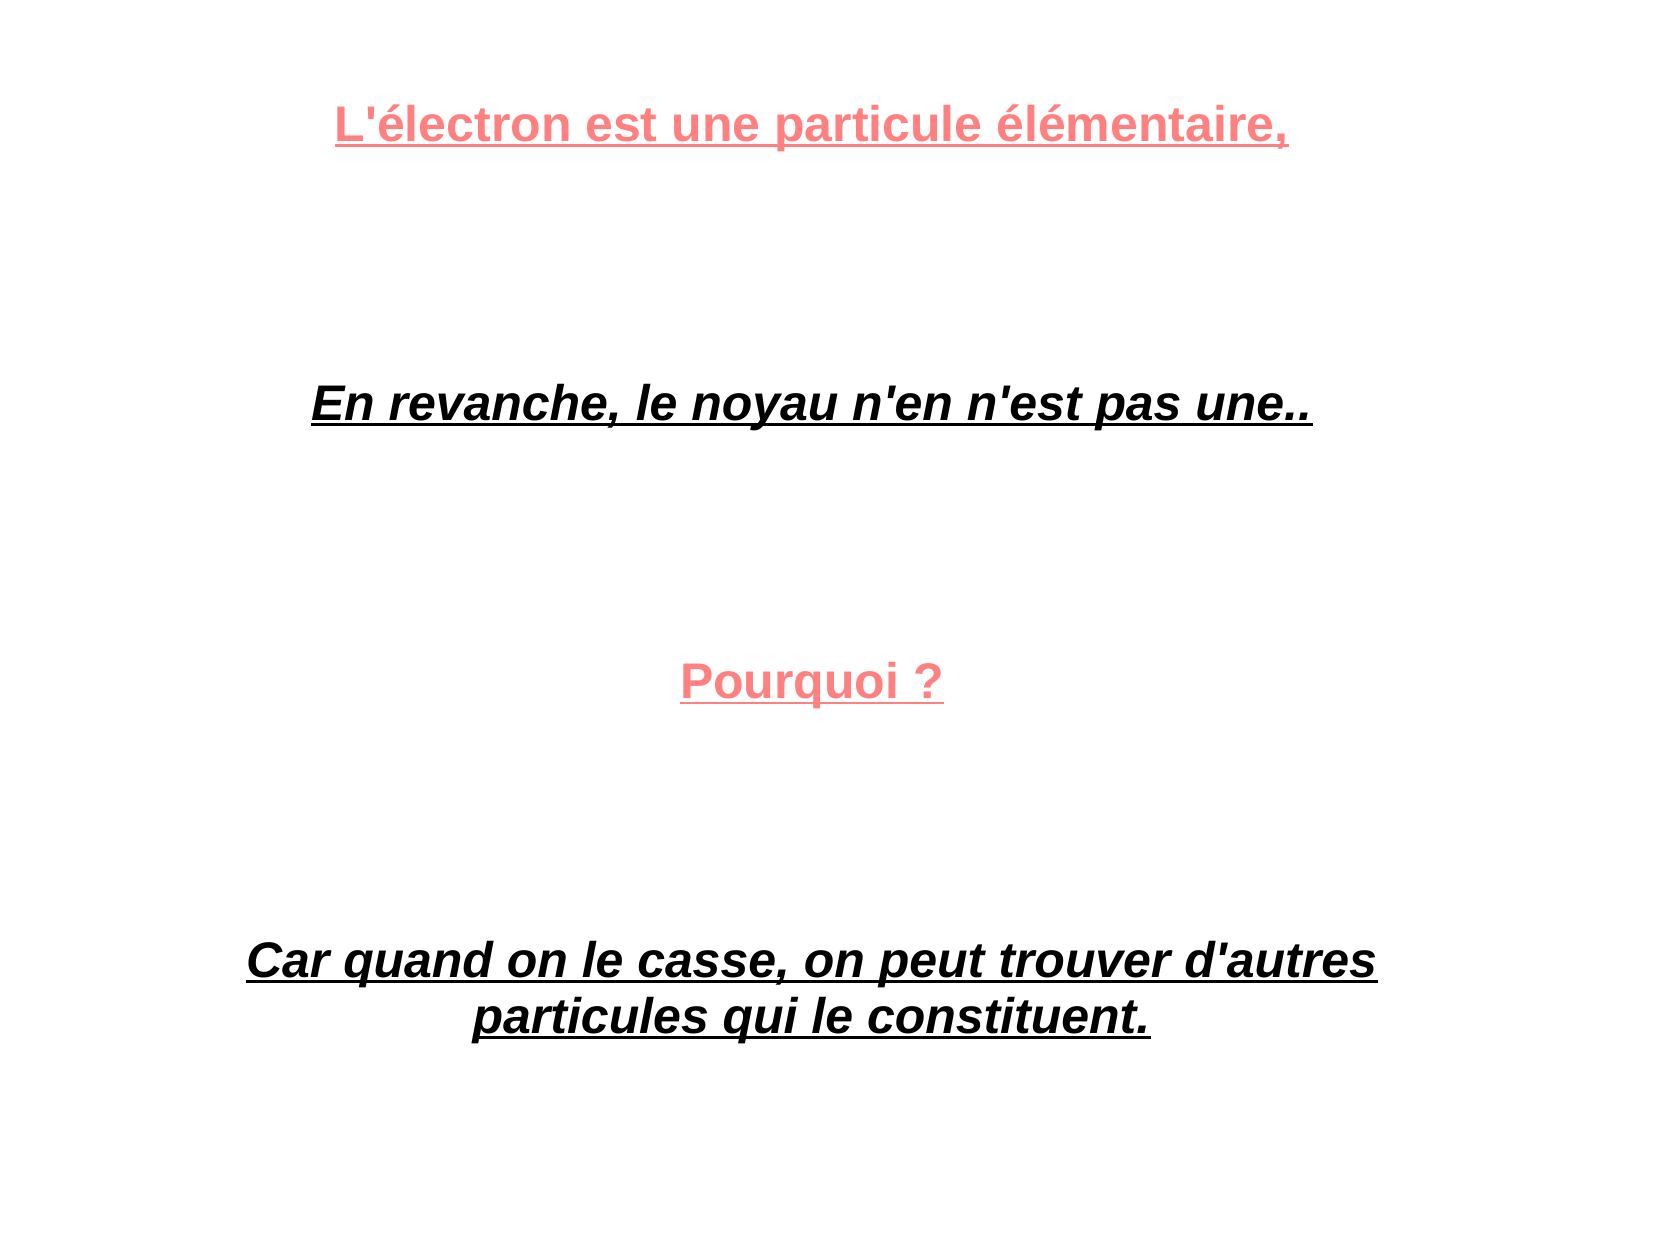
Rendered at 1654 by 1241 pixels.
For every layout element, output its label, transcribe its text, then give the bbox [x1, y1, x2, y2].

text_box L'électron est une particule élémentaire, En revanche, le noyau n'en n'est pas une.. Pourquoi ? Car quand on le casse, on peut trouver d'autres particules qui le constituent. [118, 88, 1506, 1077]
